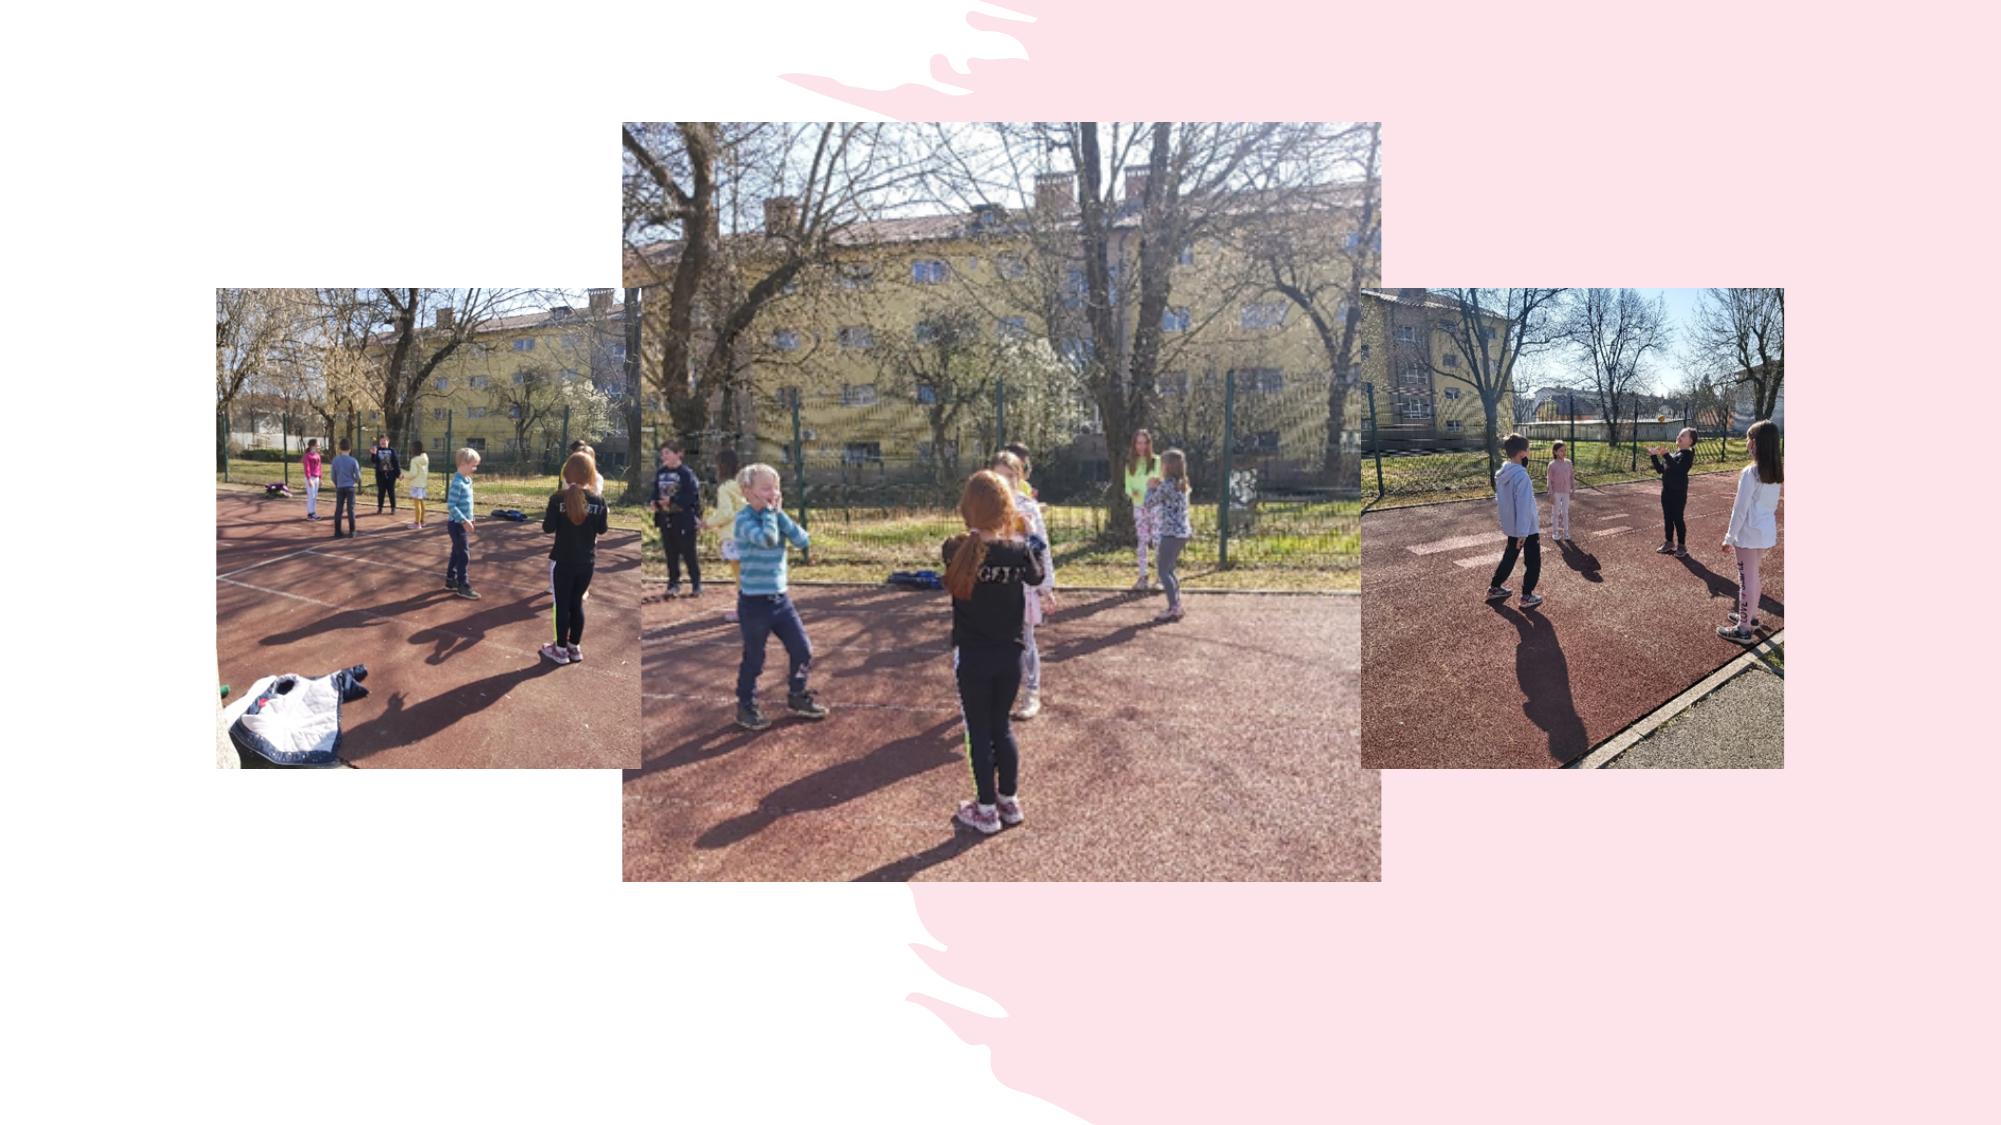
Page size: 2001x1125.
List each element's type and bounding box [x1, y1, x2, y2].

picture [216, 122, 1785, 882]
